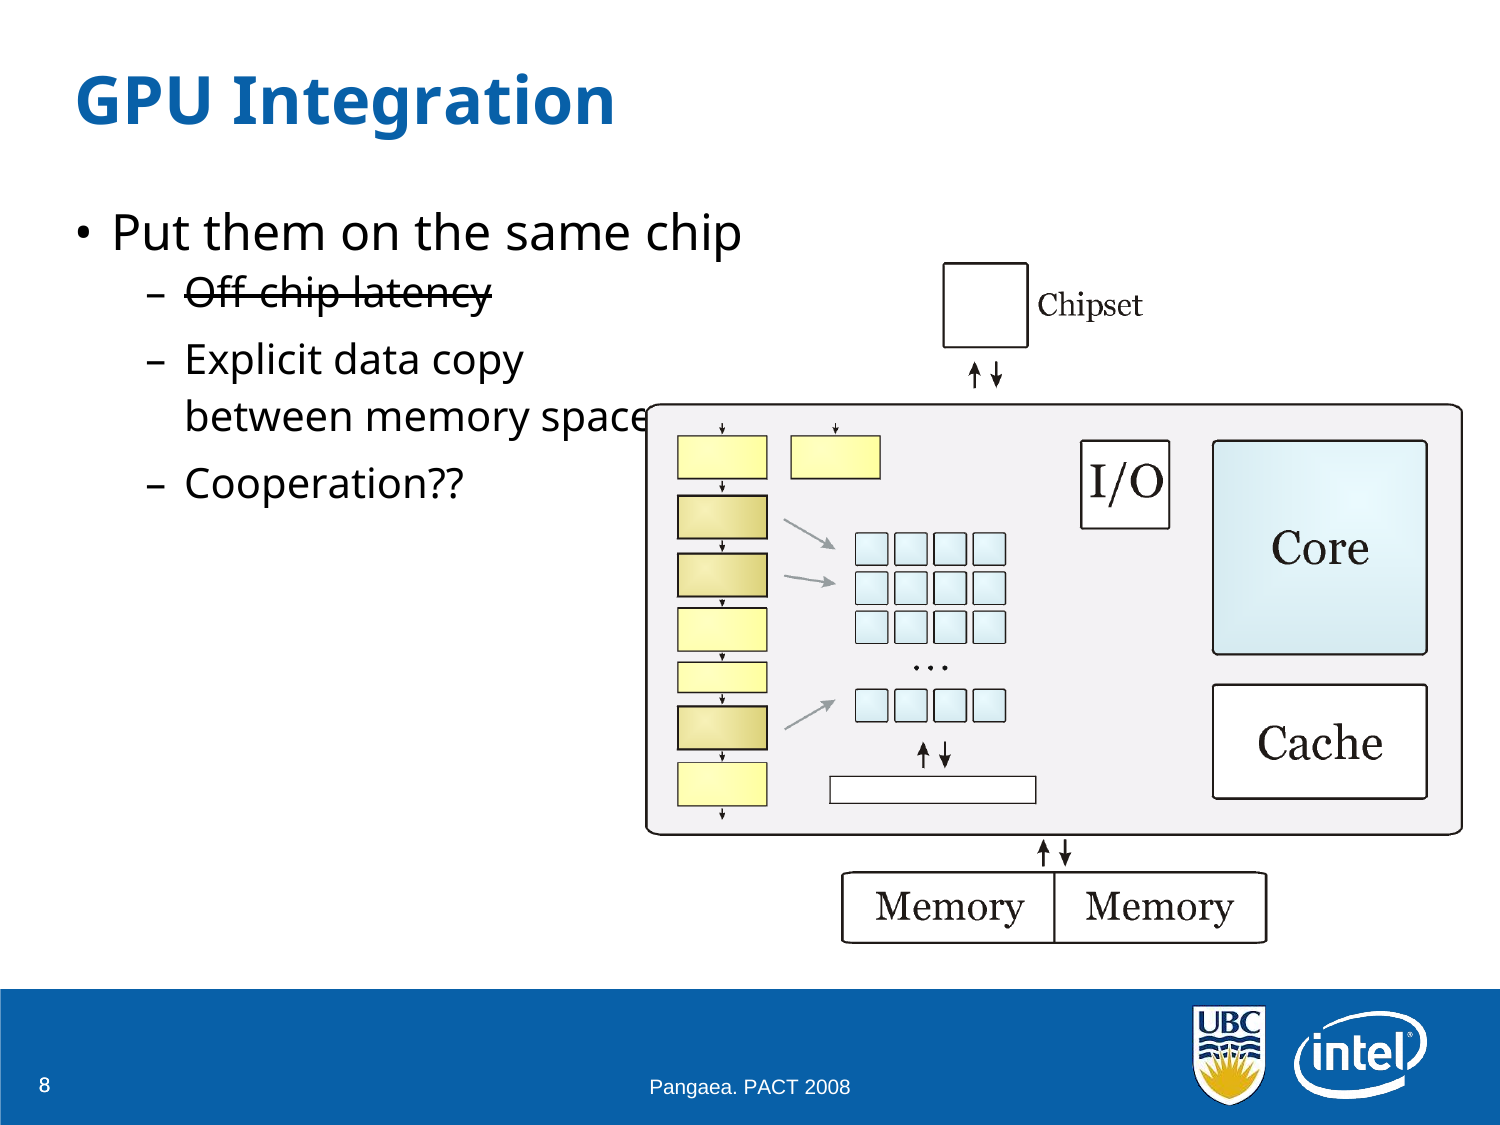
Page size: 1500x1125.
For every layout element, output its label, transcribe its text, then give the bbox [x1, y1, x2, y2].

picture [1294, 1011, 1427, 1099]
picture [645, 262, 1463, 944]
list Put them on the same chip [74, 197, 1427, 992]
list Off-chip latency Explicit data copy between memory spaces Cooperation?? [89, 262, 676, 977]
picture [1192, 1005, 1266, 1106]
title GPU Integration [74, 25, 1427, 172]
